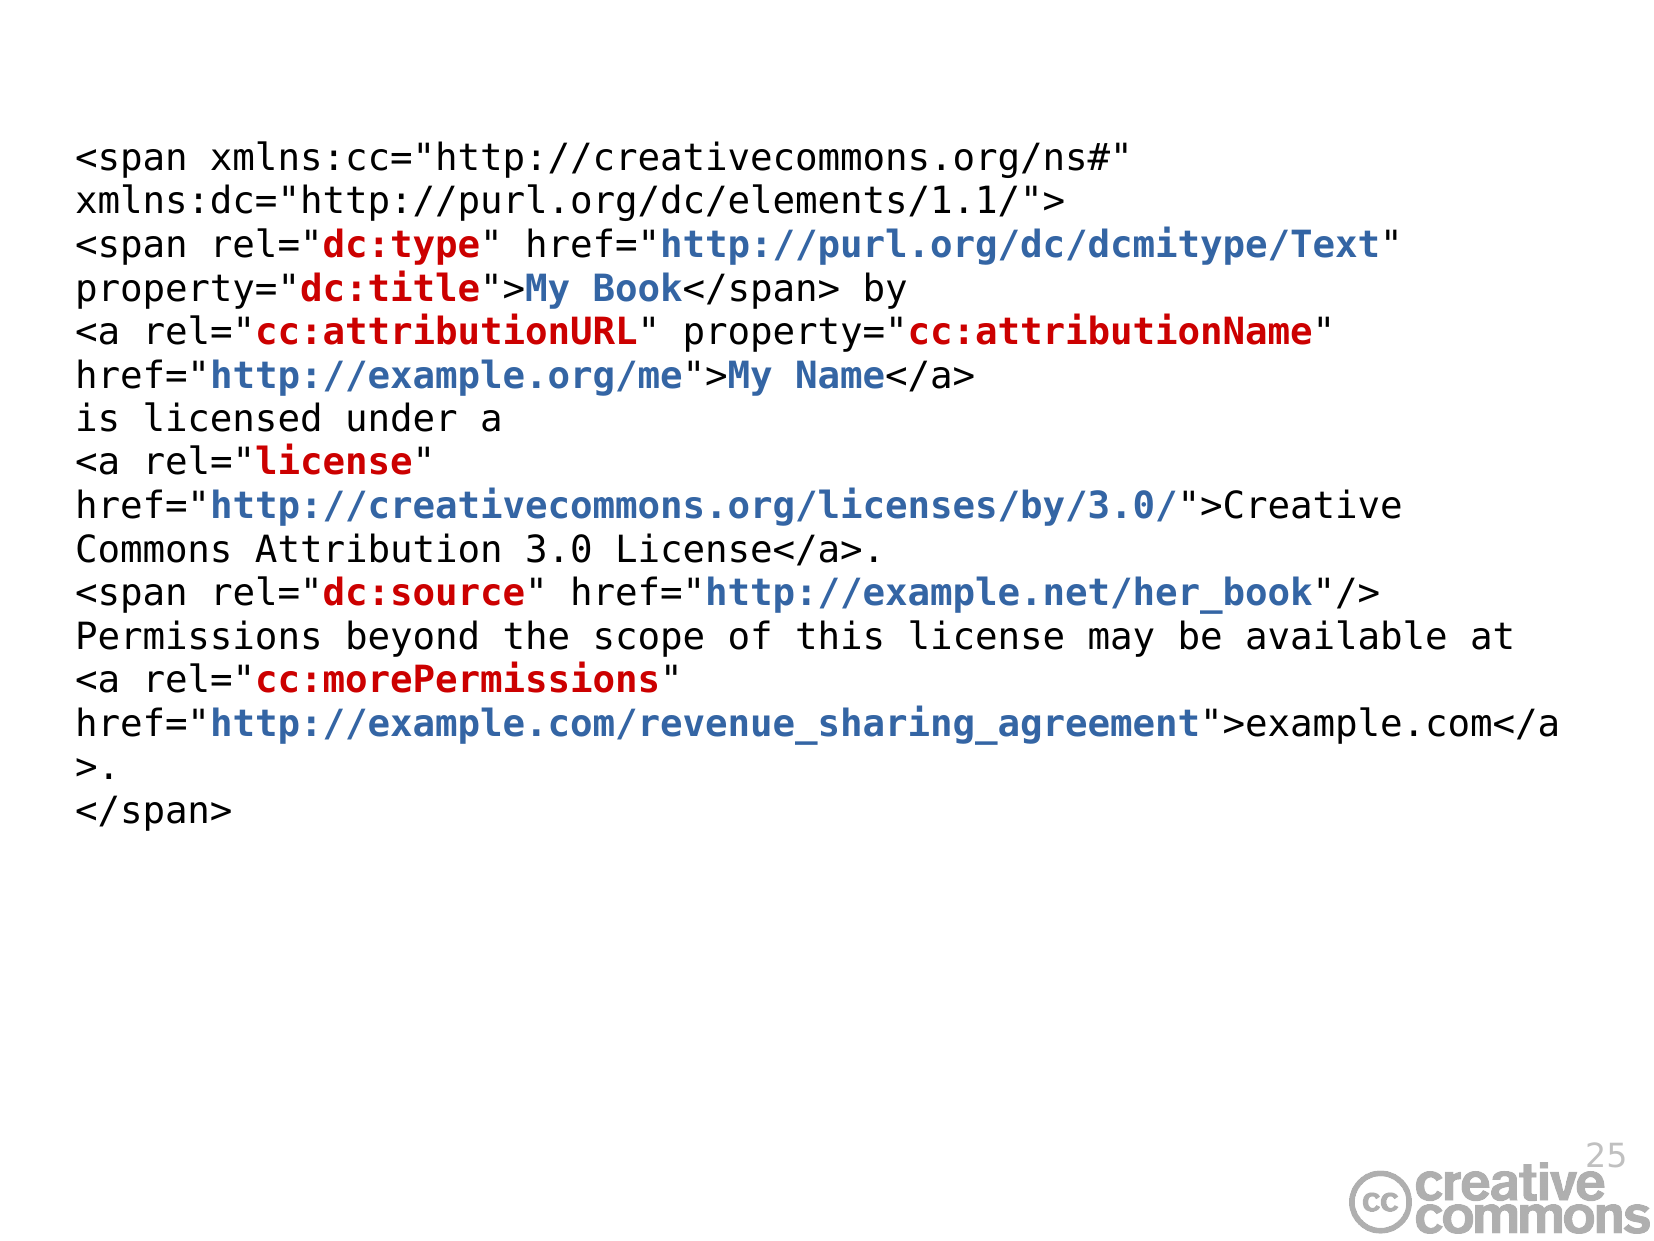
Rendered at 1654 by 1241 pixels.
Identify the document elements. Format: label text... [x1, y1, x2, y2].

subtitle <span xmlns:cc="http://creativecommons.org/ns#" xmlns:dc="http://purl.org/dc/elements/1.1/"> <span rel="dc:type" href="http://purl.org/dc/dcmitype/Text" property="dc:title">My Book</span> by <a rel="cc:attributionURL" property="cc:attributionName" href="http://example.org/me">My Name</a> is licensed under a <a rel="license" href="http://creativecommons.org/licenses/by/3.0/">Creative Commons Attribution 3.0 License</a>. <span rel="dc:source" href="http://example.net/her_book"/> Permissions beyond the scope of this license may be available at <a rel="cc:morePermissions" href="http://example.com/revenue_sharing_agreement">example.com</a>. </span> [75, 75, 1563, 893]
picture [1349, 1162, 1650, 1234]
